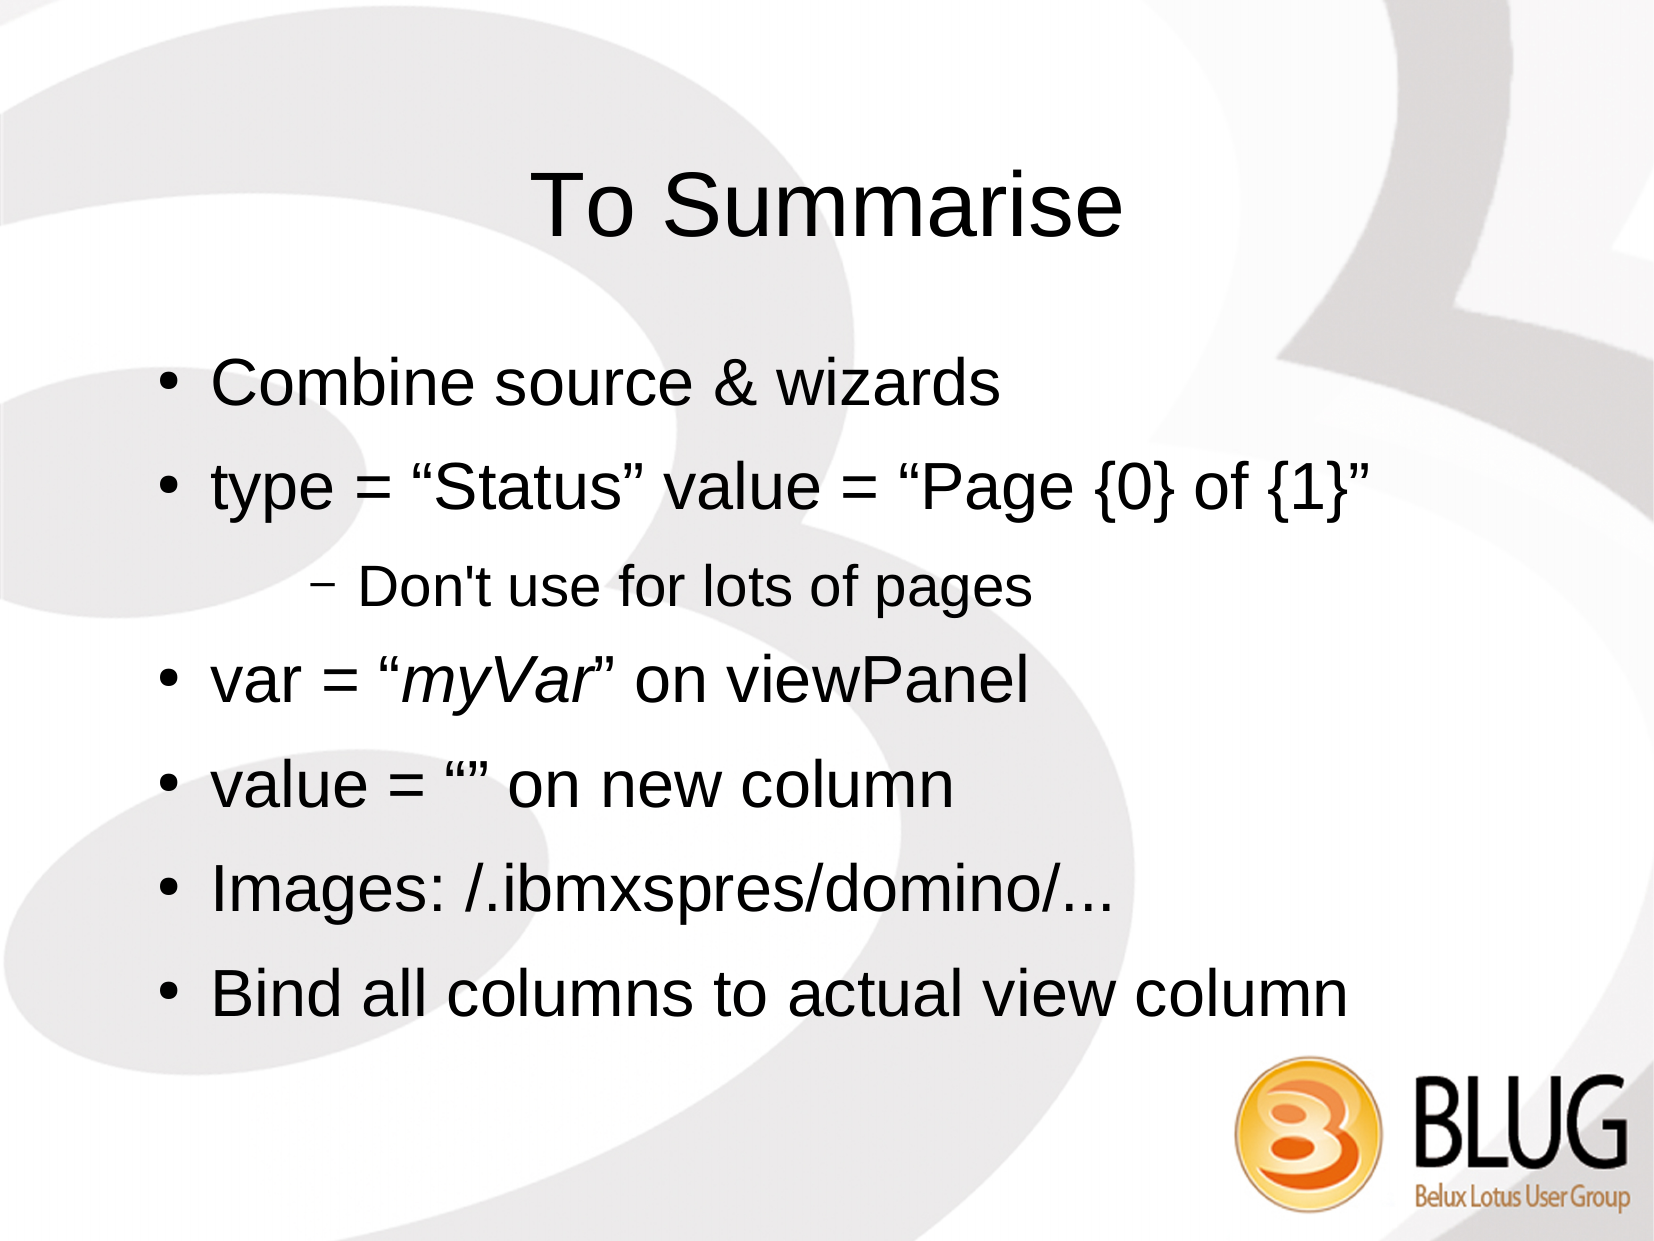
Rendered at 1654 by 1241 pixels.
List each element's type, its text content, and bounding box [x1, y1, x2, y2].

list Combine source & wizards type = “Status” value = “Page {0} of {1}” Don't use for lots of pages var = “myVar” on viewPanel value = “” on new column Images: /.ibmxspres/domino/... Bind all columns to actual view column [121, 344, 1534, 1126]
picture [0, 0, 1654, 1241]
title To Summarise [121, 102, 1534, 310]
